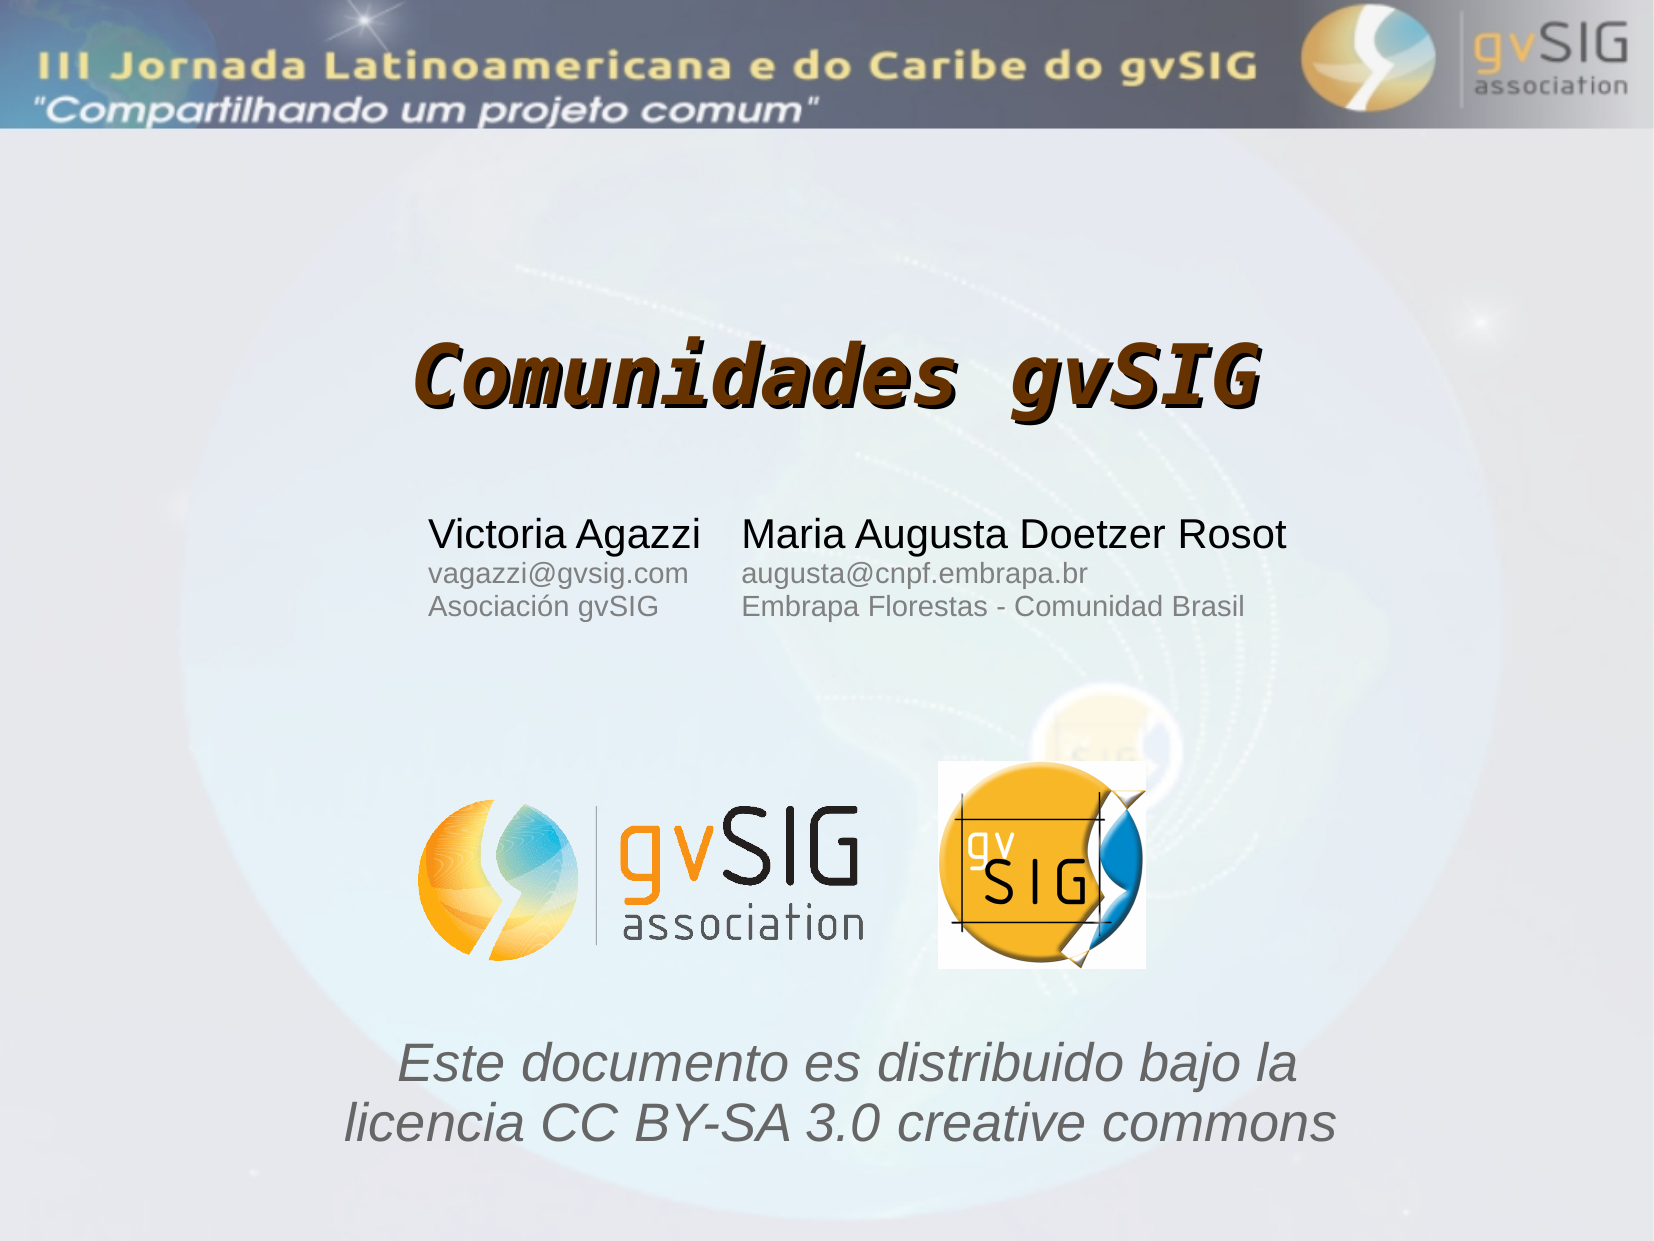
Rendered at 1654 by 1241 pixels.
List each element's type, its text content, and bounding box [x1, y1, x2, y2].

text_box Victoria Agazzi vagazzi@gvsig.com Asociación gvSIG [413, 503, 726, 631]
text_box Este documento es distribuido bajo la licencia CC BY-SA 3.0 creative commons [324, 1024, 1373, 1219]
picture [0, 0, 1654, 1241]
text_box Maria Augusta Doetzer Rosot augusta@cnpf.embrapa.br Embrapa Florestas - Comunidad Brasil [726, 503, 1329, 631]
text_box Comunidades gvSIG [112, 271, 1560, 420]
